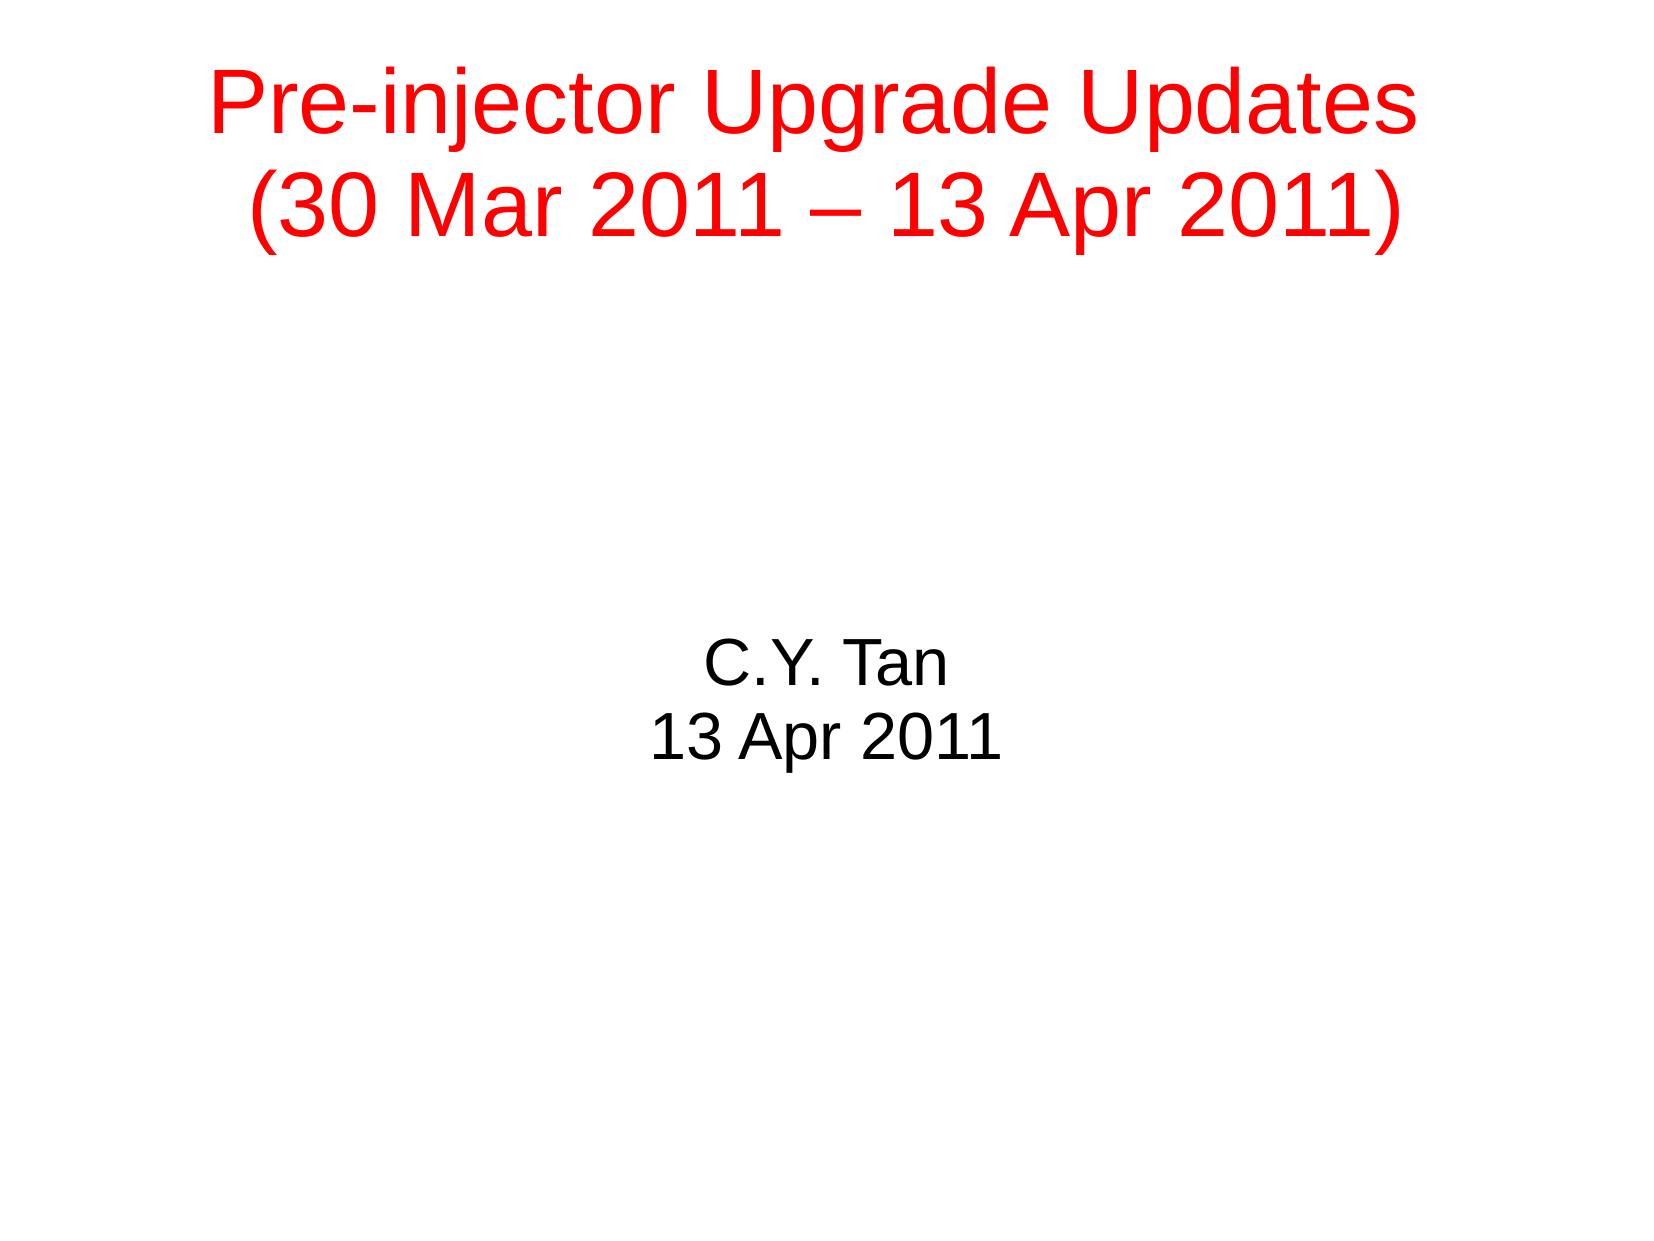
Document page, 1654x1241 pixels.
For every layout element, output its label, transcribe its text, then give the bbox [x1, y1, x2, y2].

title Pre-injector Upgrade Updates (30 Mar 2011 – 13 Apr 2011) [82, 50, 1571, 256]
subtitle C.Y. Tan 13 Apr 2011 [82, 297, 1571, 1102]
